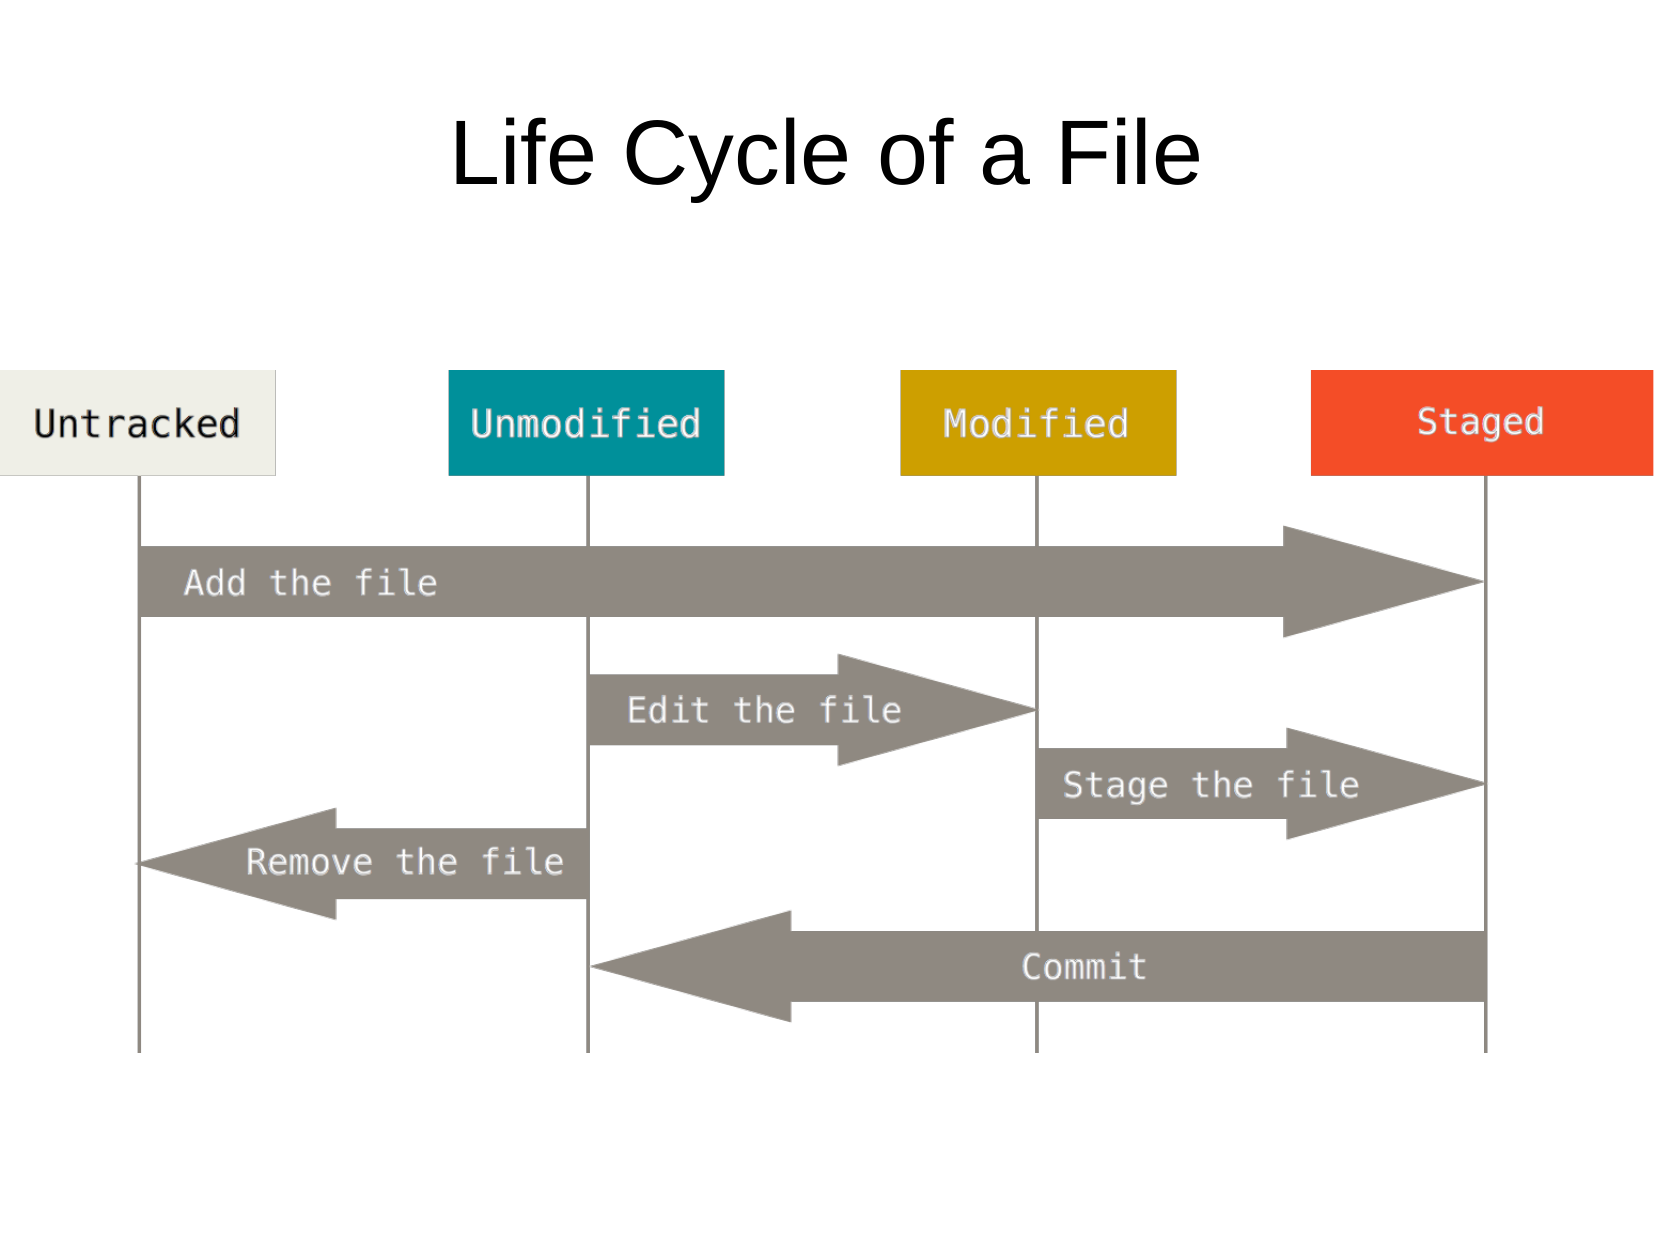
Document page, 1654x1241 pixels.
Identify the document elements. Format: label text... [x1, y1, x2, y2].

picture [0, 370, 1654, 1053]
title Life Cycle of a File [82, 49, 1571, 257]
